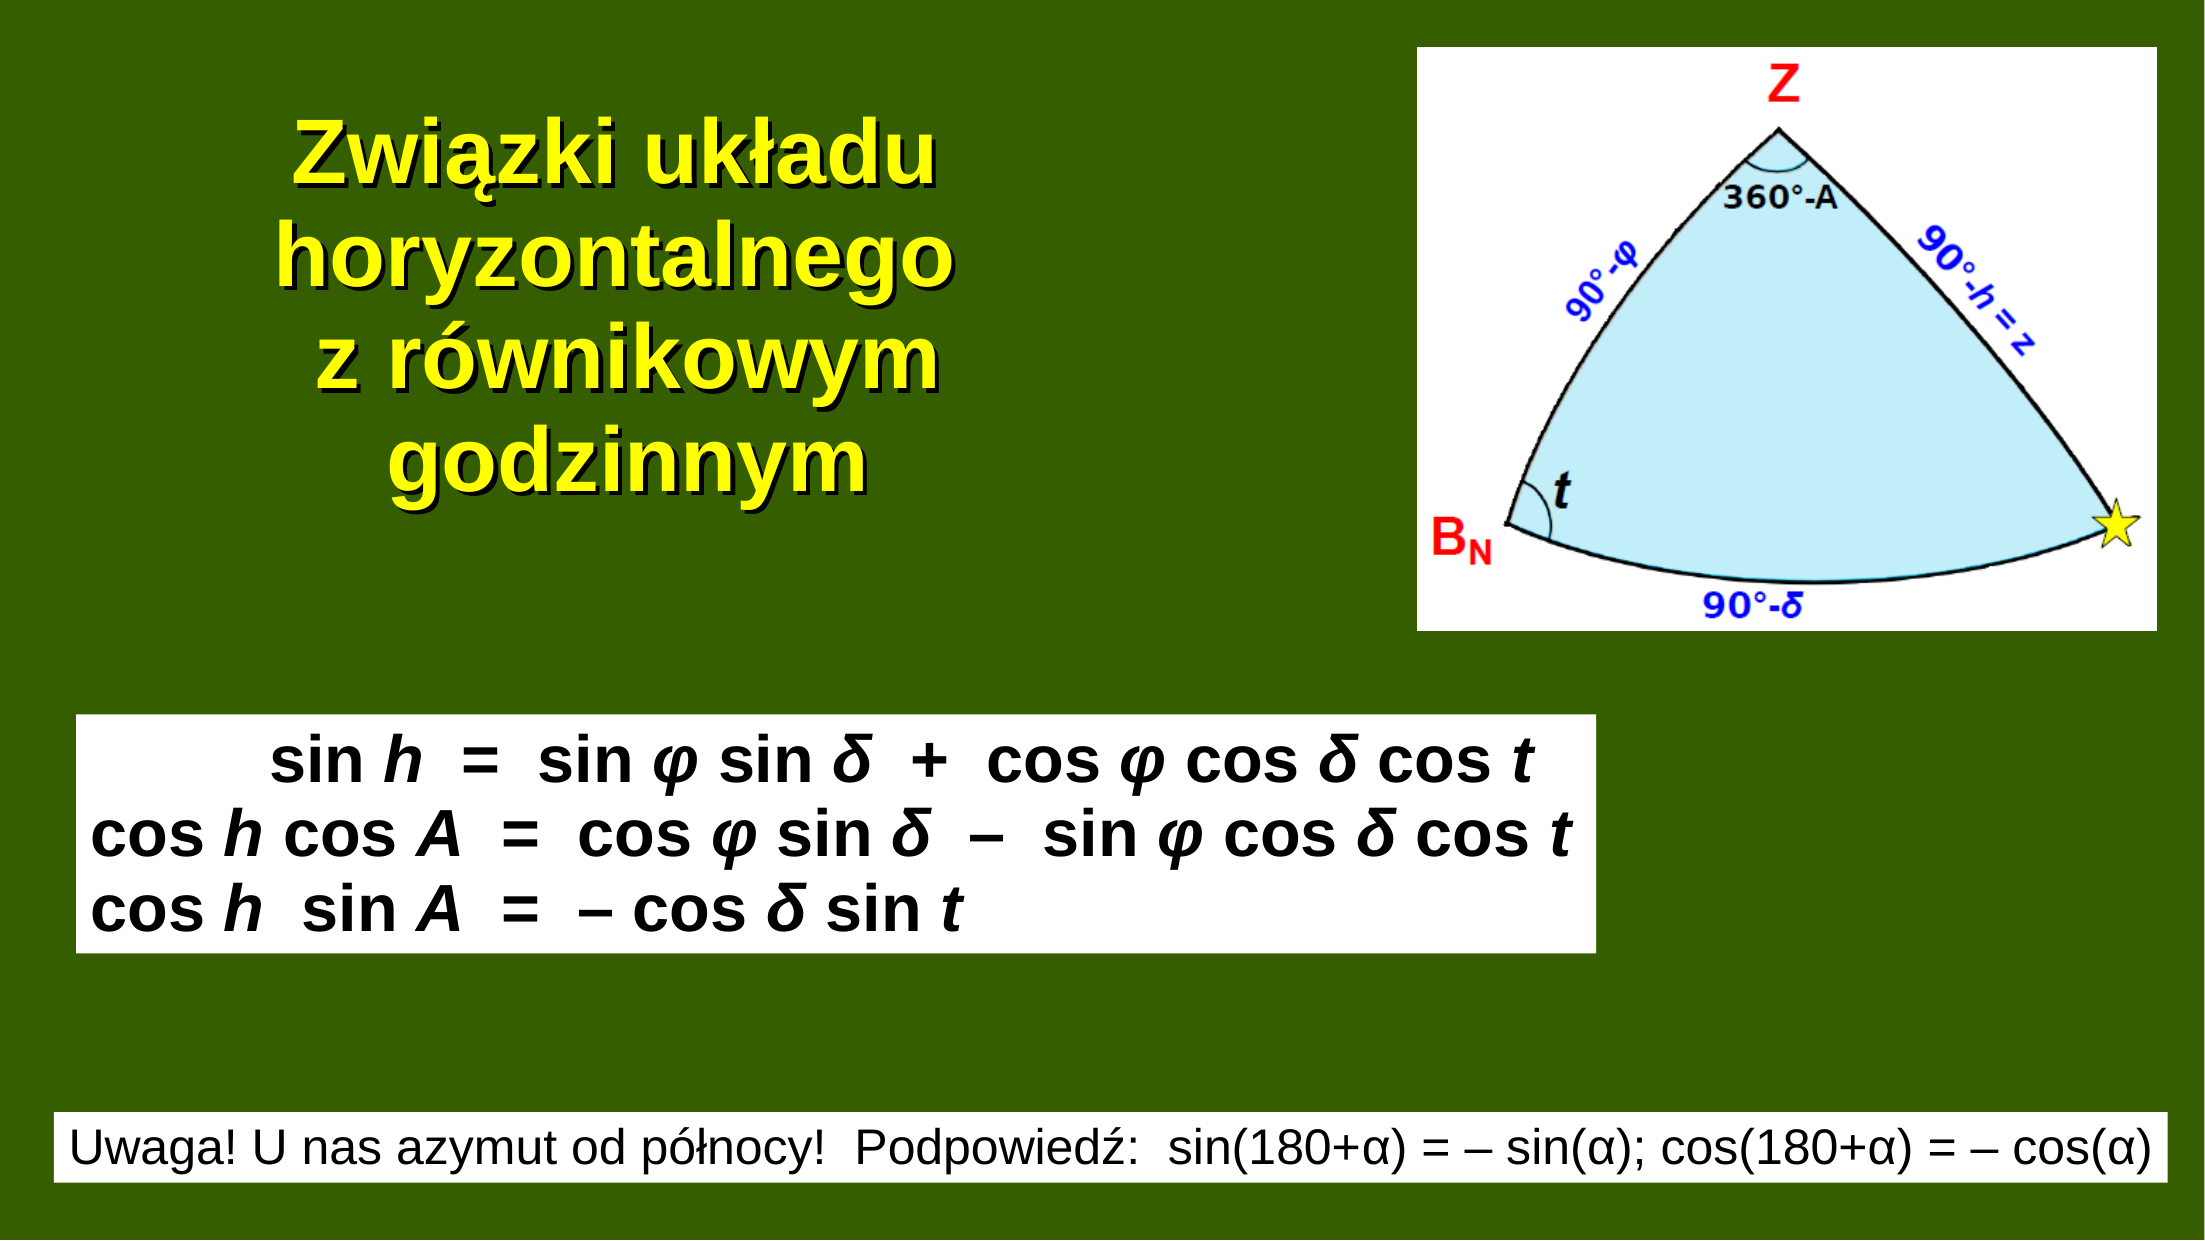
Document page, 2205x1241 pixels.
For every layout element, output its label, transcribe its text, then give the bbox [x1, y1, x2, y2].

title Związki układu horyzontalnego z równikowym godzinnym [235, 100, 1021, 512]
text_box sin h = sin φ sin δ + cos φ cos δ cos t cos h cos A = cos φ sin δ – sin φ cos δ cos t cos h sin A = – cos δ sin t [76, 714, 1597, 954]
picture [1417, 47, 2157, 631]
text_box Uwaga! U nas azymut od północy! Podpowiedź: sin(180+α) = – sin(α); cos(180+α) = – cos(α) [53, 1112, 2168, 1183]
